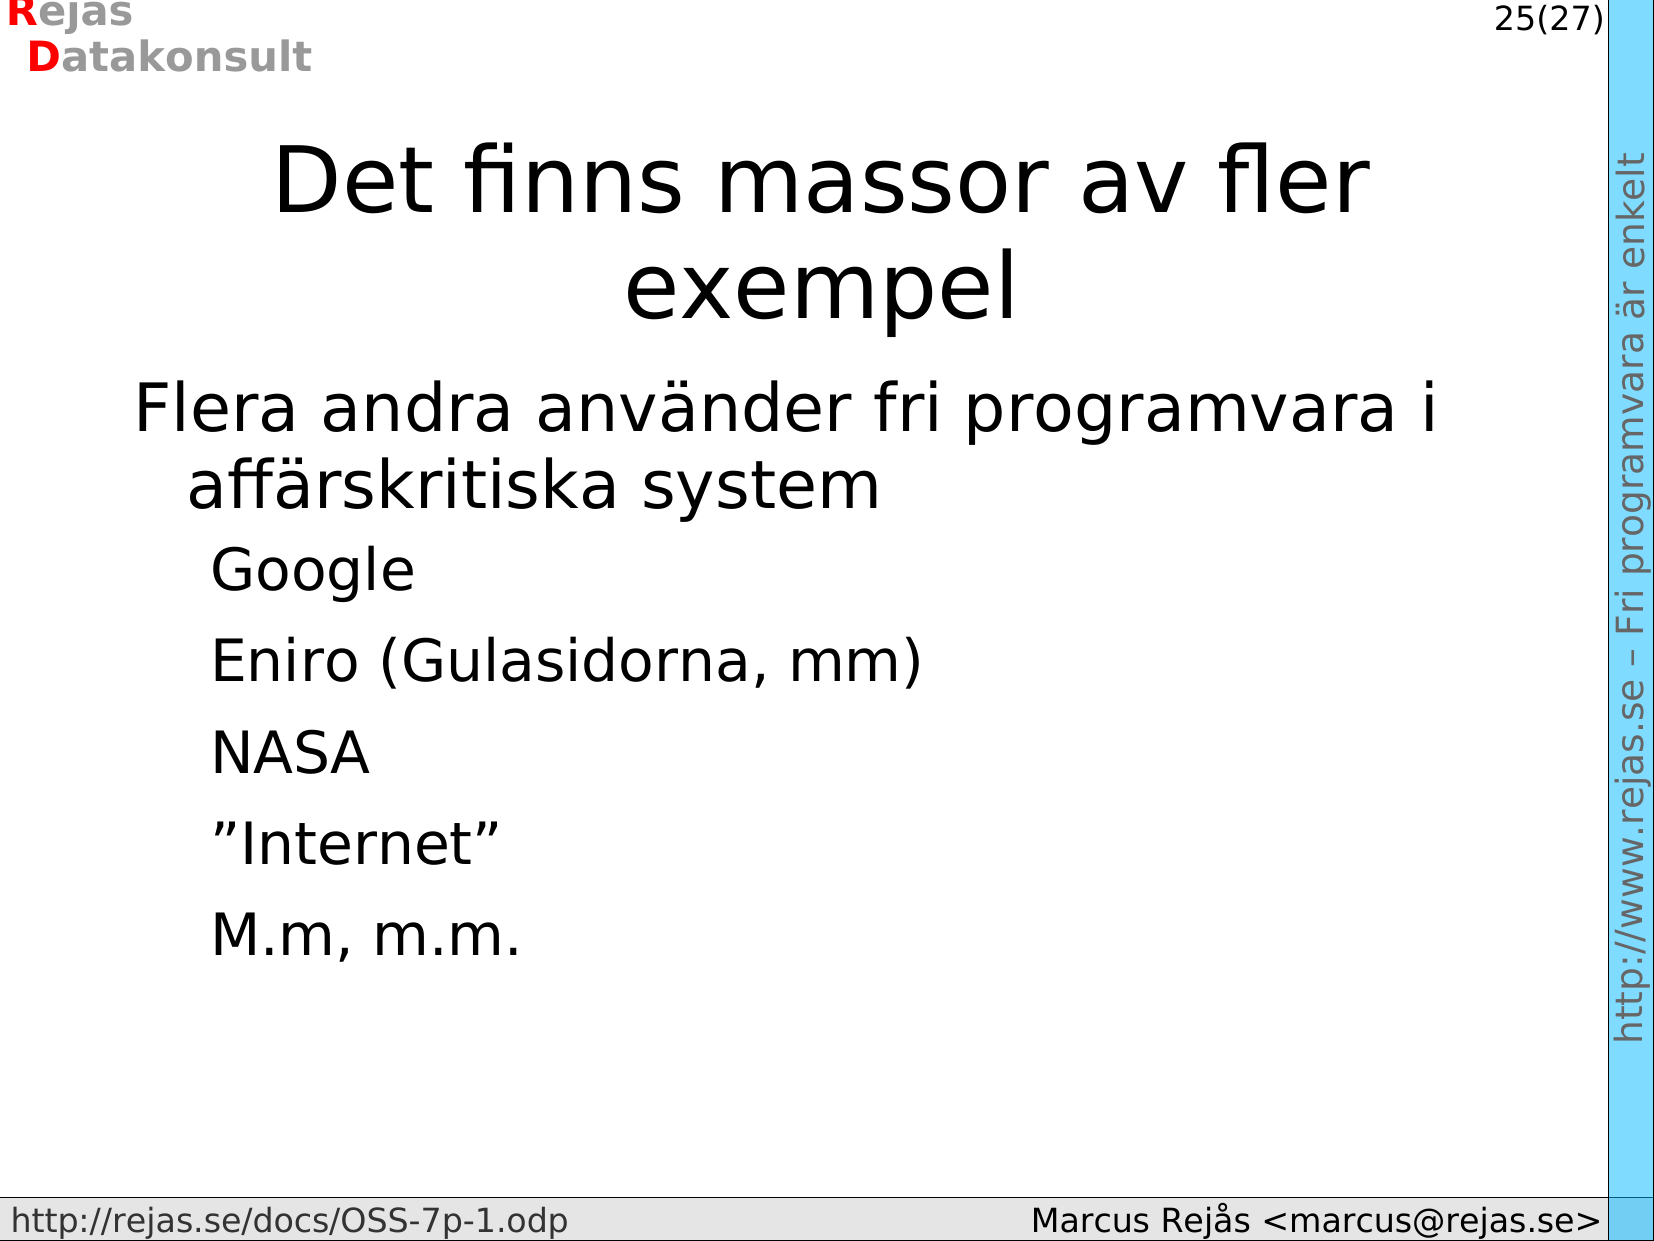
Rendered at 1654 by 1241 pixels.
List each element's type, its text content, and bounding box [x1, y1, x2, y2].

title Det finns massor av fler exempel [115, 126, 1528, 341]
list Flera andra använder fri programvara i affärskritiska system Google Eniro (Gulasidorna, mm) NASA ”Internet” M.m, m.m. [115, 368, 1528, 1165]
